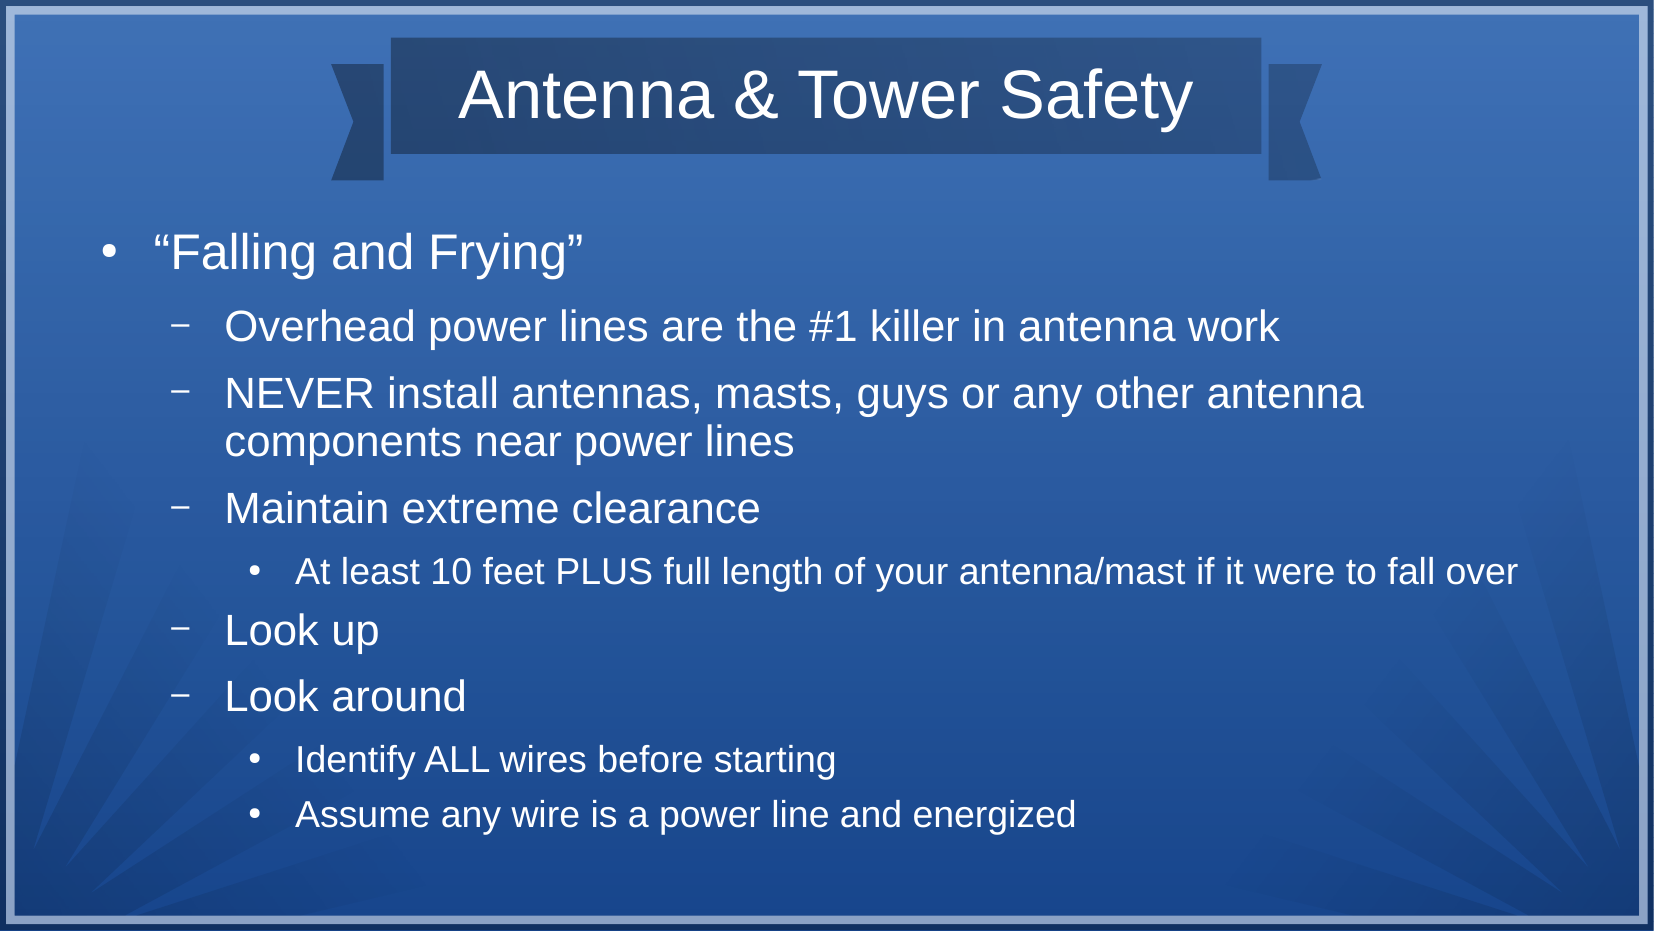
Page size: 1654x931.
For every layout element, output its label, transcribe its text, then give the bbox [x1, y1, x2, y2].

title Antenna & Tower Safety [389, 35, 1264, 154]
list “Falling and Frying” Overhead power lines are the #1 killer in antenna work NEVER install antennas, masts, guys or any other antenna components near power lines Maintain extreme clearance At least 10 feet PLUS full length of your antenna/mast if it were to fall over Look up Look around Identify ALL wires before starting Assume any wire is a power line and energized [82, 224, 1571, 848]
